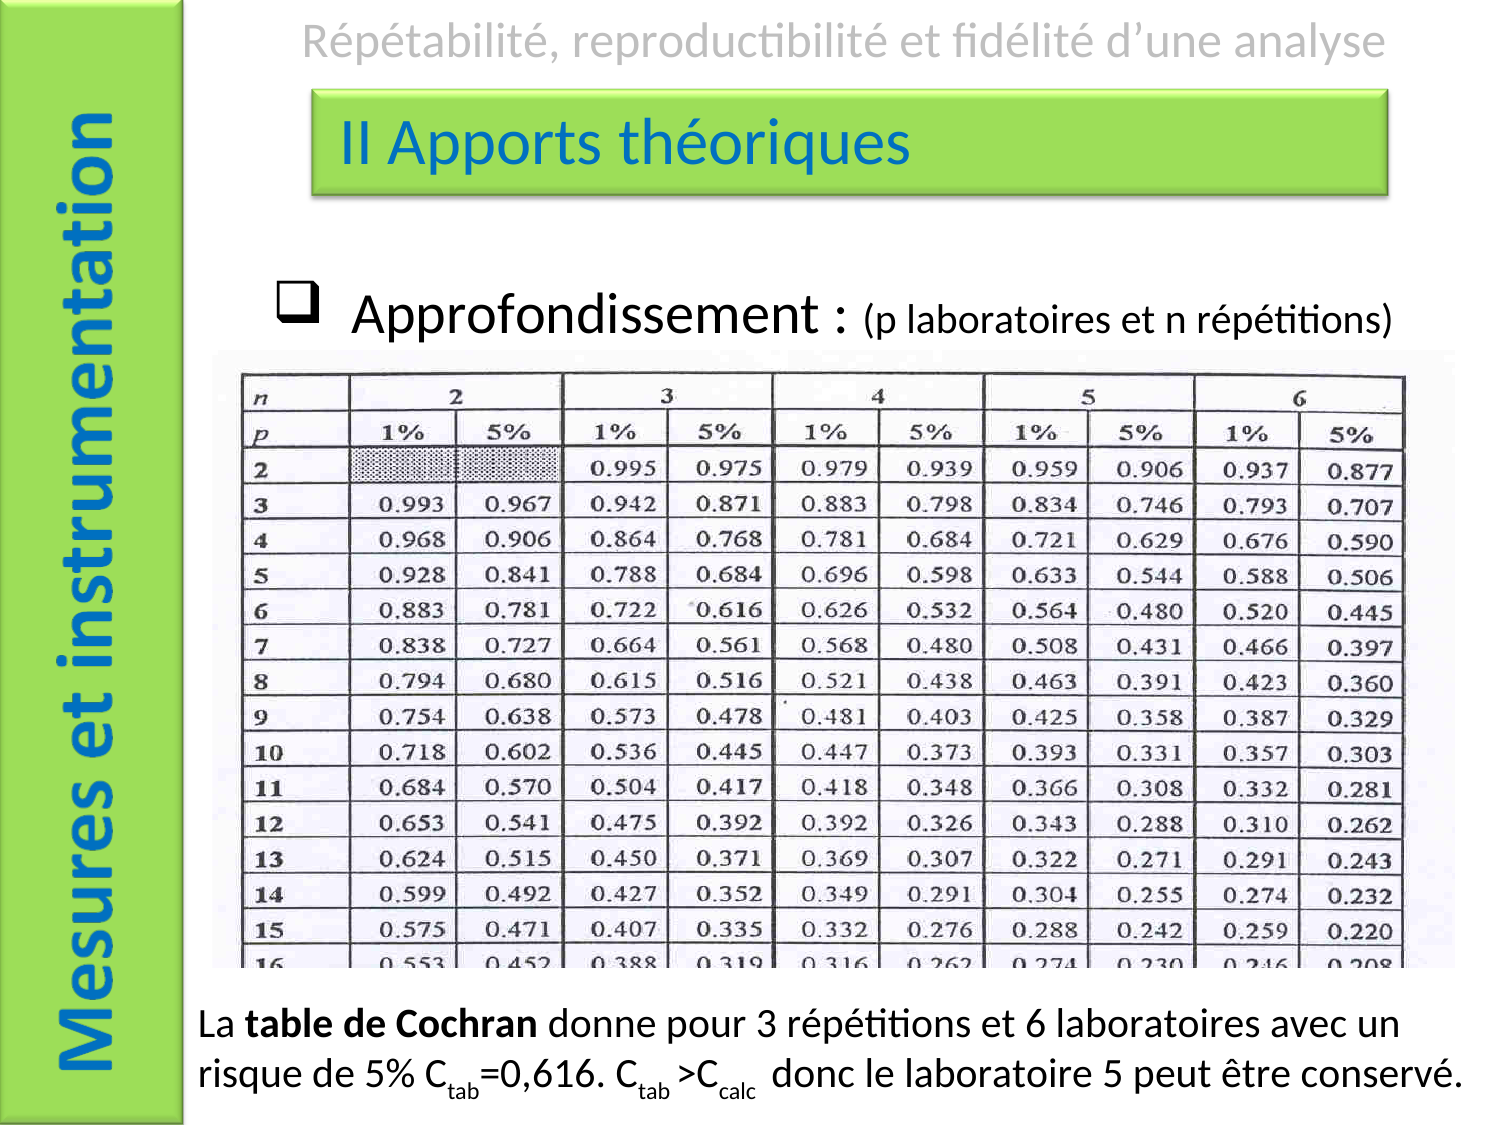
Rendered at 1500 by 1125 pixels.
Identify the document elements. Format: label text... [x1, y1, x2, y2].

picture [212, 350, 1459, 968]
text_box II Apports théoriques [324, 90, 1388, 186]
text_box Approfondissement : (p laboratoires et n répétitions) [183, 267, 1500, 339]
picture [303, 84, 1397, 209]
text_box La table de Cochran donne pour 3 répétitions et 6 laboratoires avec un risque de 5% Ctab=0,616. Ctab >Ccalc donc le laboratoire 5 peut être conservé. [183, 987, 1500, 1094]
picture [0, 0, 192, 1125]
text_box Répétabilité, reproductibilité et fidélité d’une analyse [206, 0, 1483, 76]
